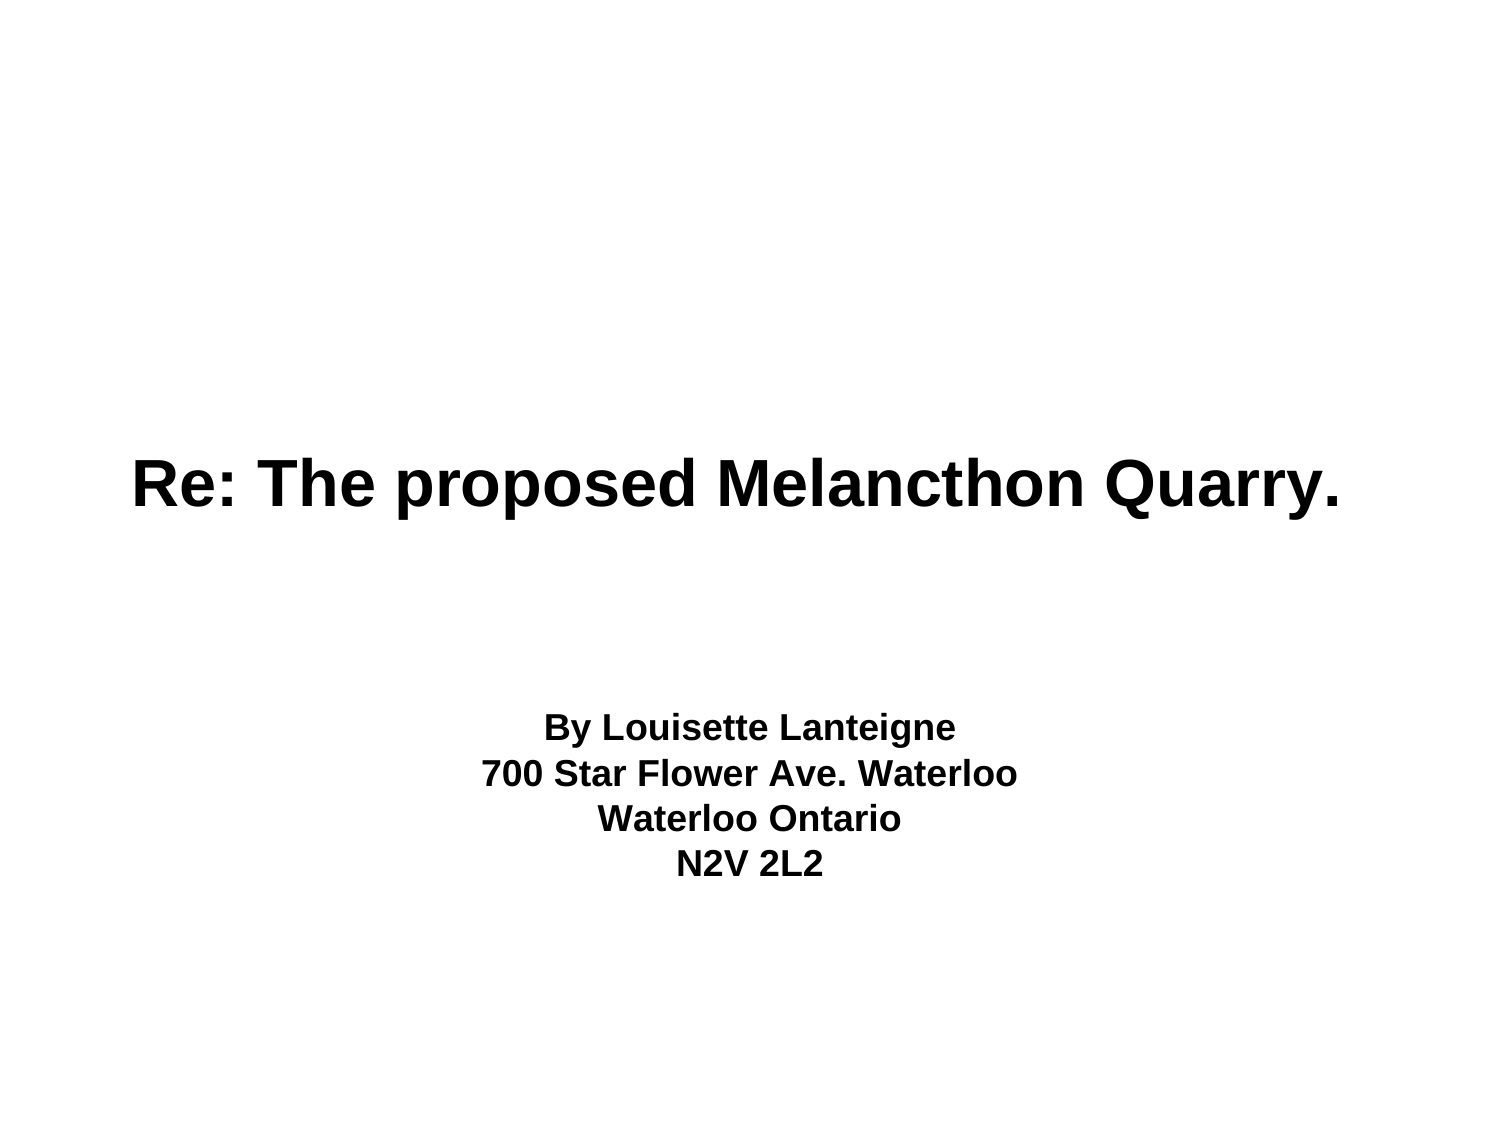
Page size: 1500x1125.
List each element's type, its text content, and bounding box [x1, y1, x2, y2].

subtitle By Louisette Lanteigne 700 Star Flower Ave. Waterloo Waterloo Ontario N2V 2L2 [225, 649, 1276, 963]
title Re: The proposed Melancthon Quarry. [112, 349, 1388, 591]
